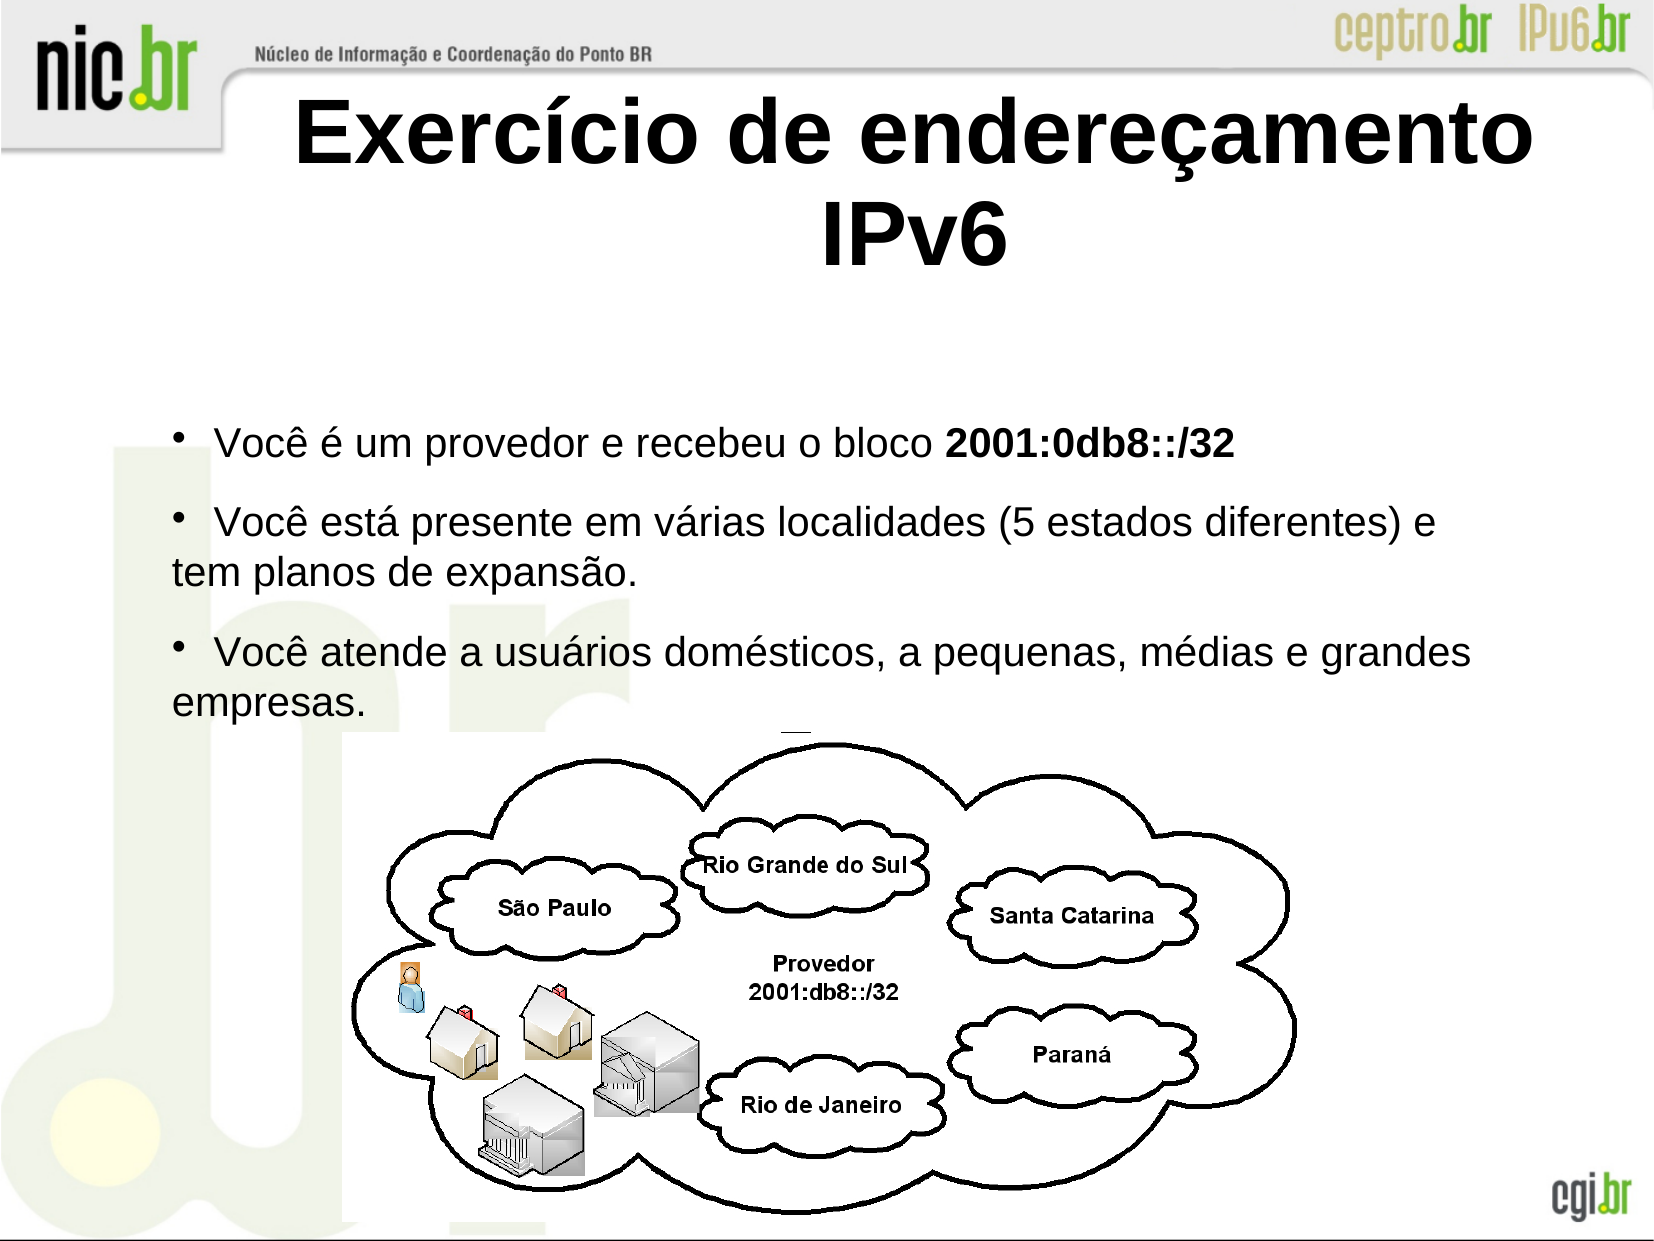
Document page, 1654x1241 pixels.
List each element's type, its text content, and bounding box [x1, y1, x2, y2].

text_box Exercício de endereçamento IPv6 [177, 74, 1654, 192]
picture [0, 0, 1654, 1241]
text_box Você é um provedor e recebeu o bloco 2001:0db8::/32 Você está presente em várias localidades (5 estados diferentes) e tem planos de expansão. Você atende a usuários domésticos, a pequenas, médias e grandes empresas. [157, 407, 1497, 462]
